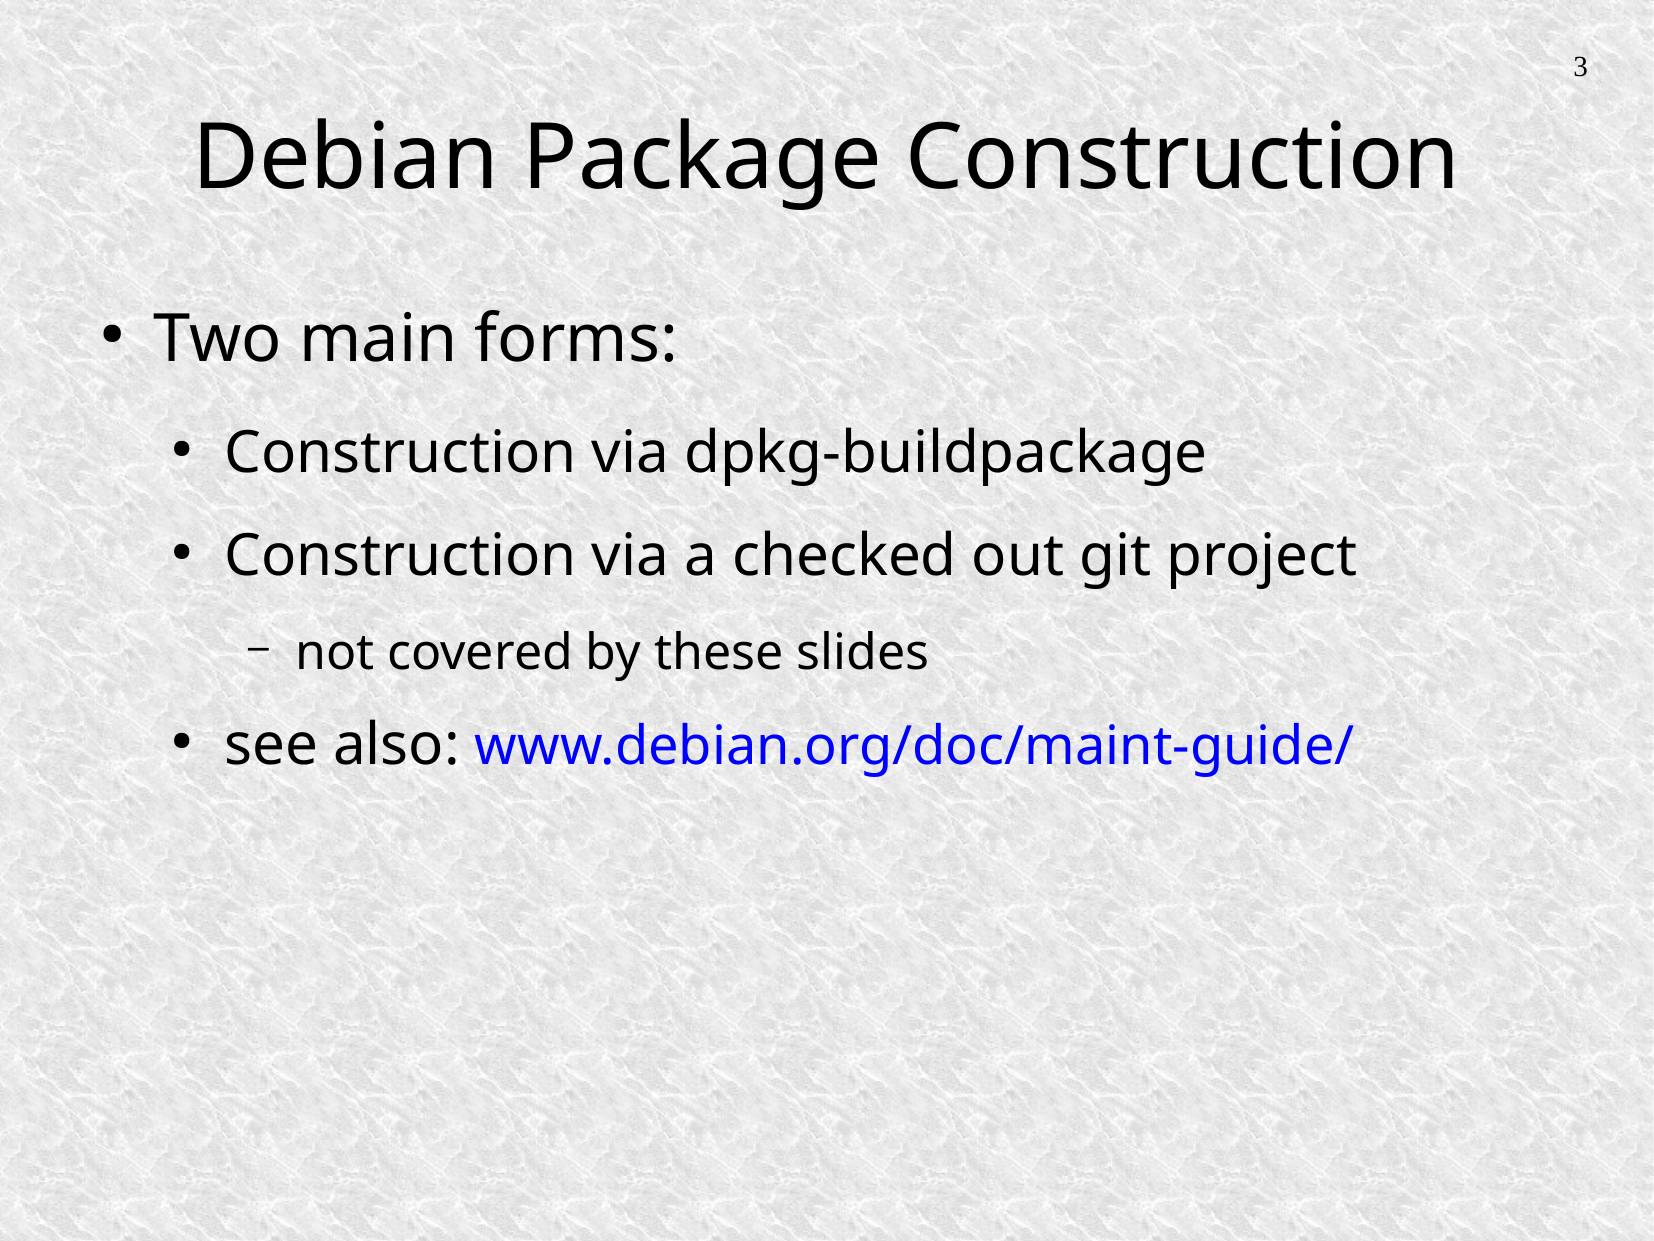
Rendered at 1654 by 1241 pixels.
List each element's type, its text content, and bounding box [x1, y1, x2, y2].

list Two main forms: Construction via dpkg-buildpackage Construction via a checked out git project not covered by these slides see also: www.debian.org/doc/maint-guide/ [82, 290, 1571, 1109]
picture [0, 0, 1654, 1241]
title Debian Package Construction [82, 56, 1571, 250]
